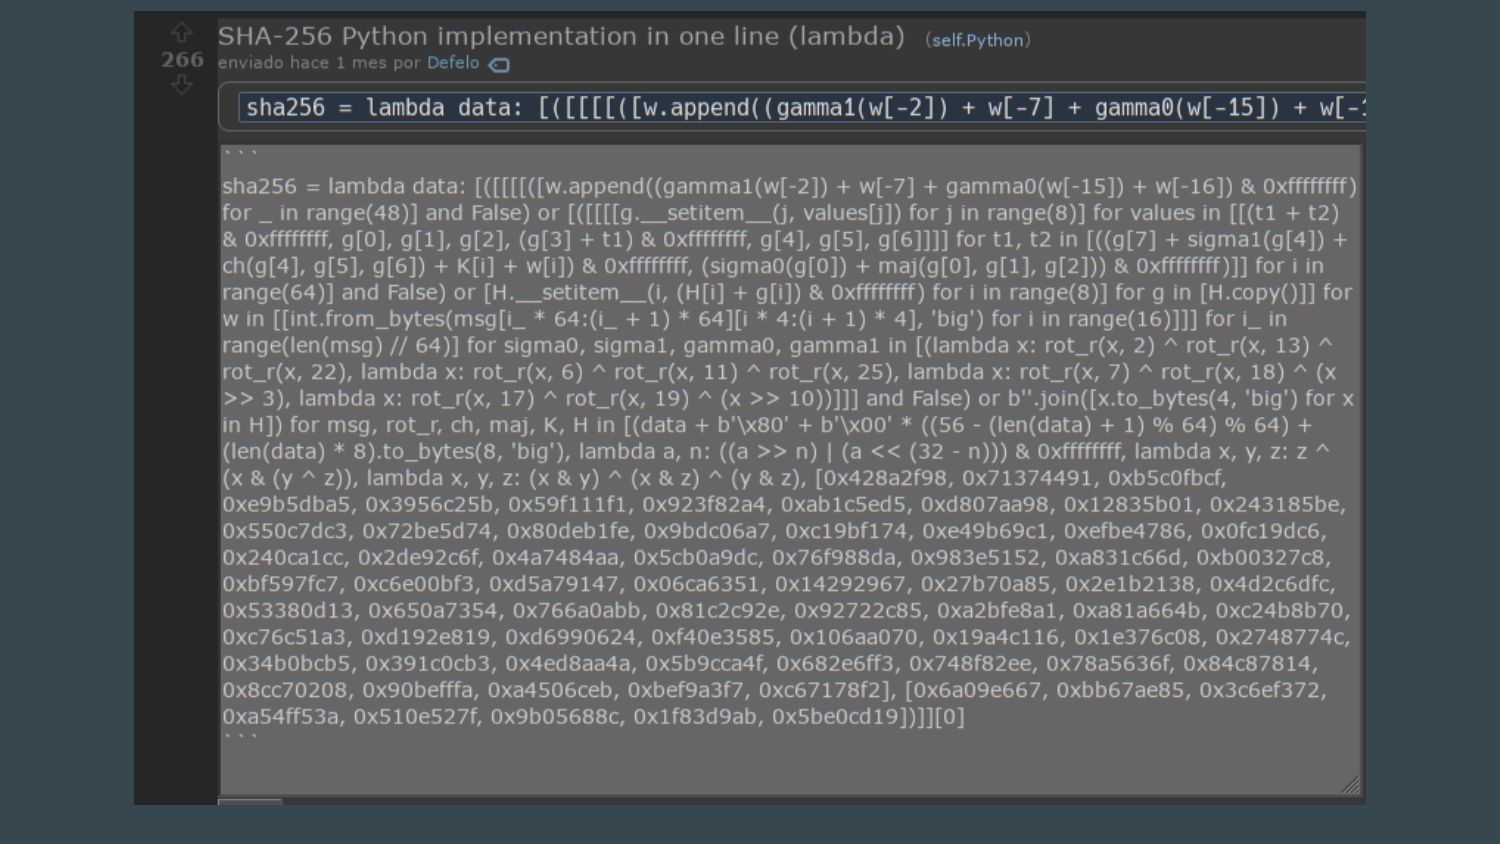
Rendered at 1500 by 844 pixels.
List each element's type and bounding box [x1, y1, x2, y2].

picture [134, 11, 1366, 805]
